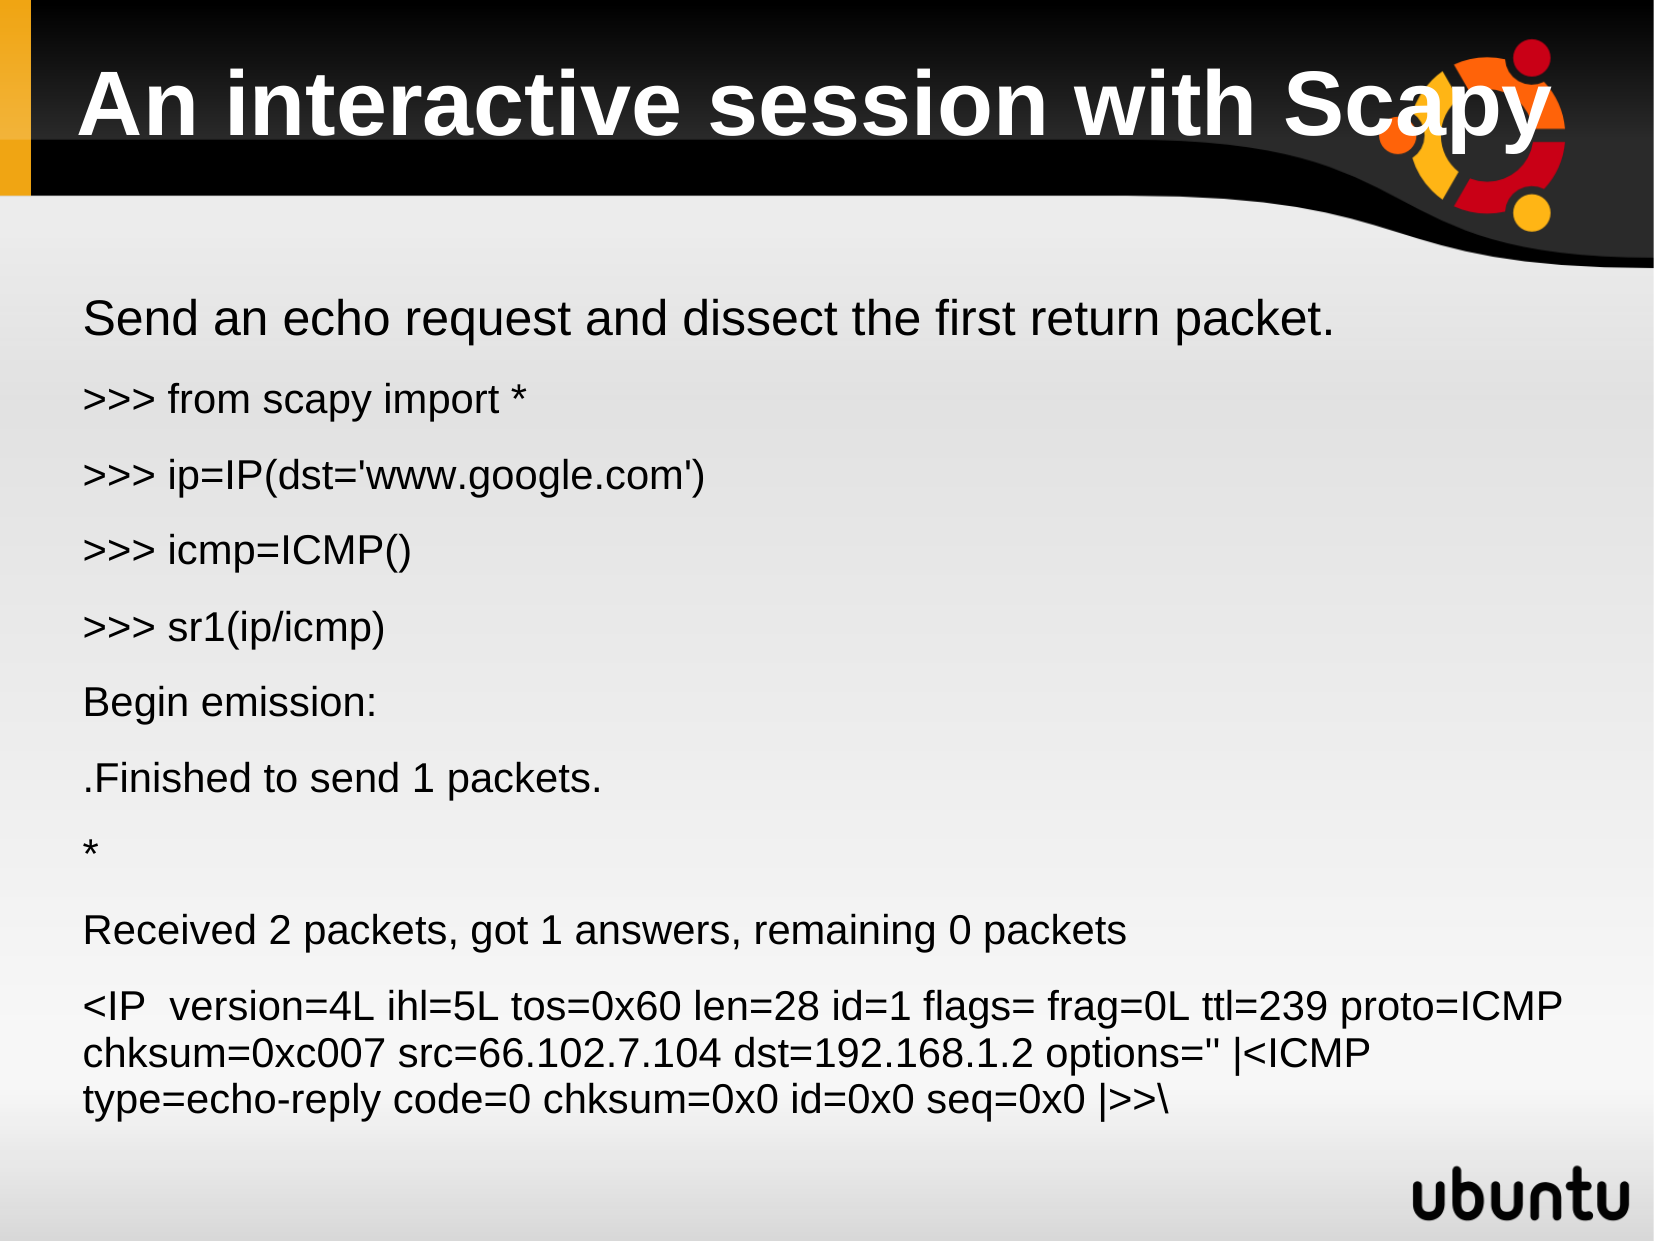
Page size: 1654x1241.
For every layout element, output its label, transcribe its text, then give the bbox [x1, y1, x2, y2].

title An interactive session with Scapy [76, 7, 1565, 200]
list Send an echo request and dissect the first return packet. >>> from scapy import * >>> ip=IP(dst='www.google.com') >>> icmp=ICMP() >>> sr1(ip/icmp) Begin emission: .Finished to send 1 packets. * Received 2 packets, got 1 answers, remaining 0 packets <IP version=4L ihl=5L tos=0x60 len=28 id=1 flags= frag=0L ttl=239 proto=ICMP chksum=0xc007 src=66.102.7.104 dst=192.168.1.2 options='' |<ICMP type=echo-reply code=0 chksum=0x0 id=0x0 seq=0x0 |>>\ [82, 290, 1571, 1199]
picture [0, 0, 1654, 1241]
